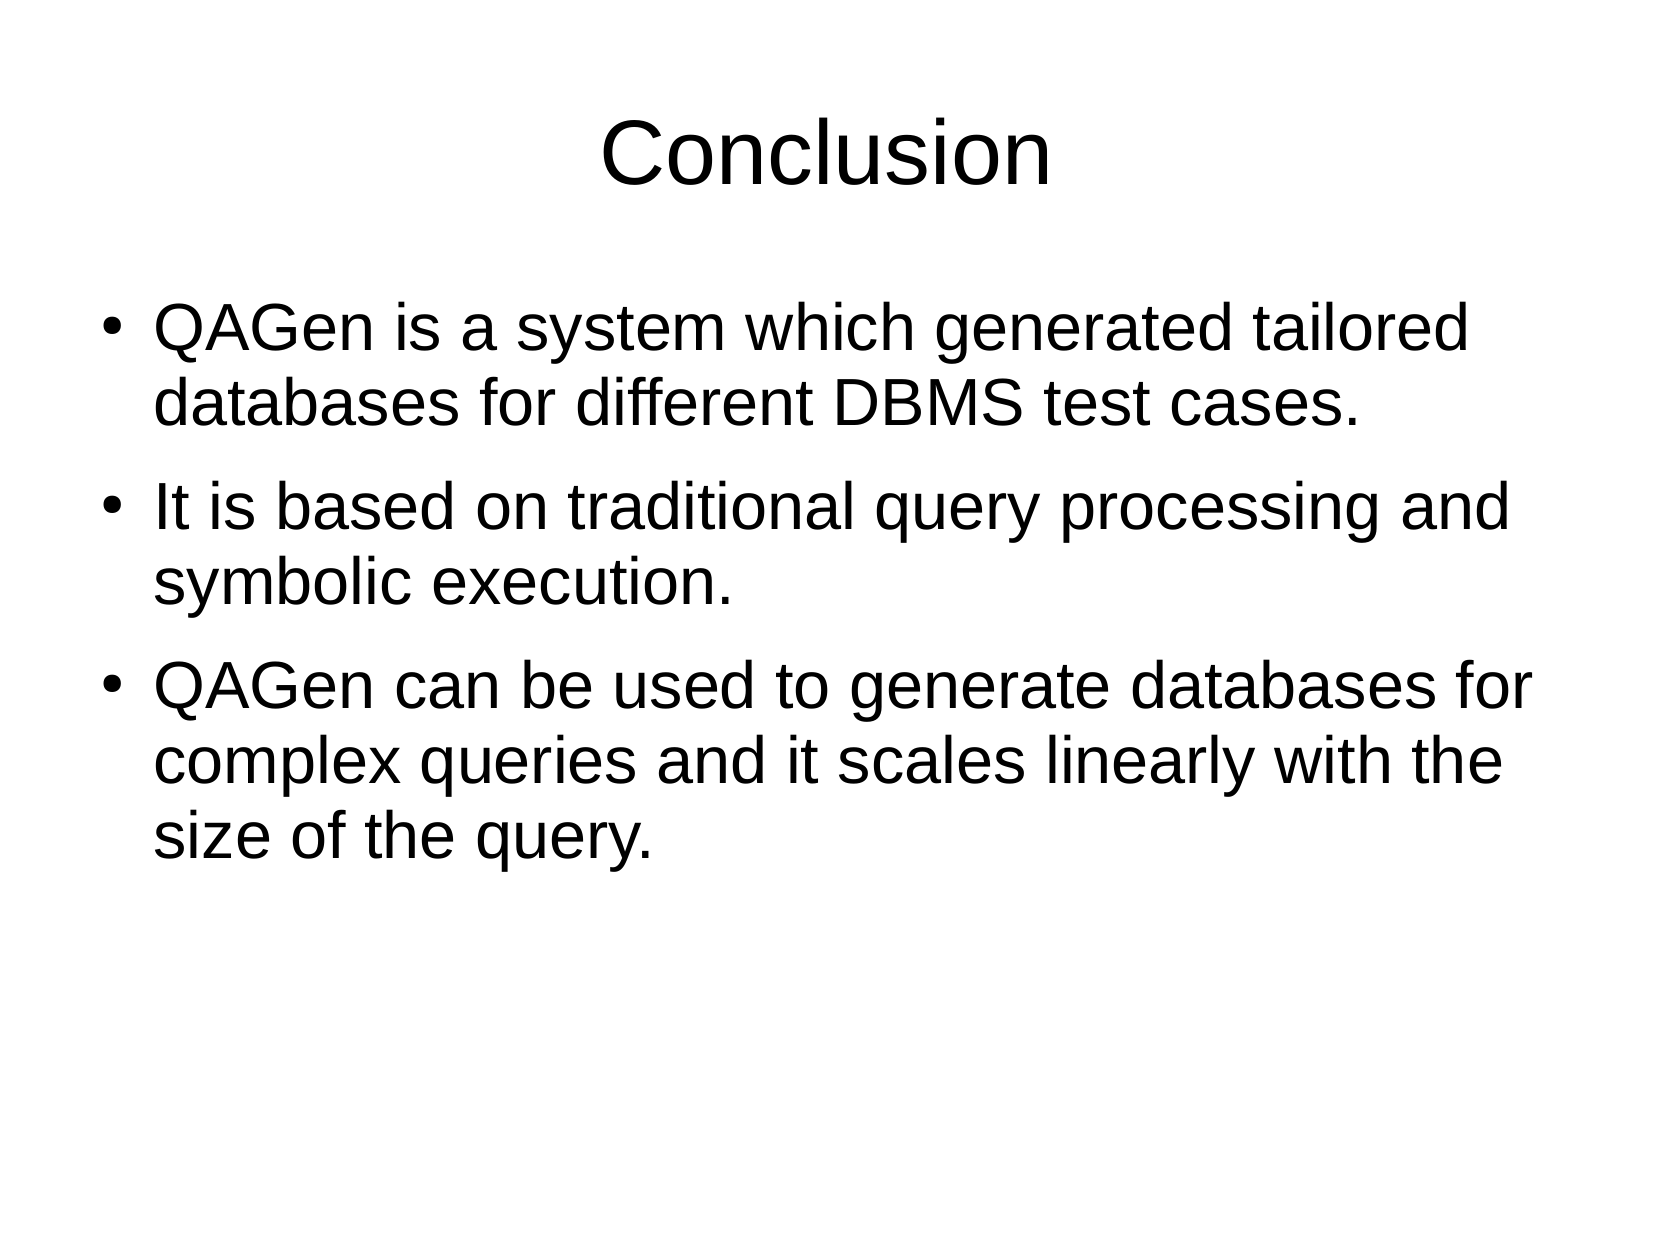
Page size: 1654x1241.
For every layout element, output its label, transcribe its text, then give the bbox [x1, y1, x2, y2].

title Conclusion [82, 56, 1571, 250]
list QAGen is a system which generated tailored databases for different DBMS test cases. It is based on traditional query processing and symbolic execution. QAGen can be used to generate databases for complex queries and it scales linearly with the size of the query. [82, 290, 1571, 1109]
